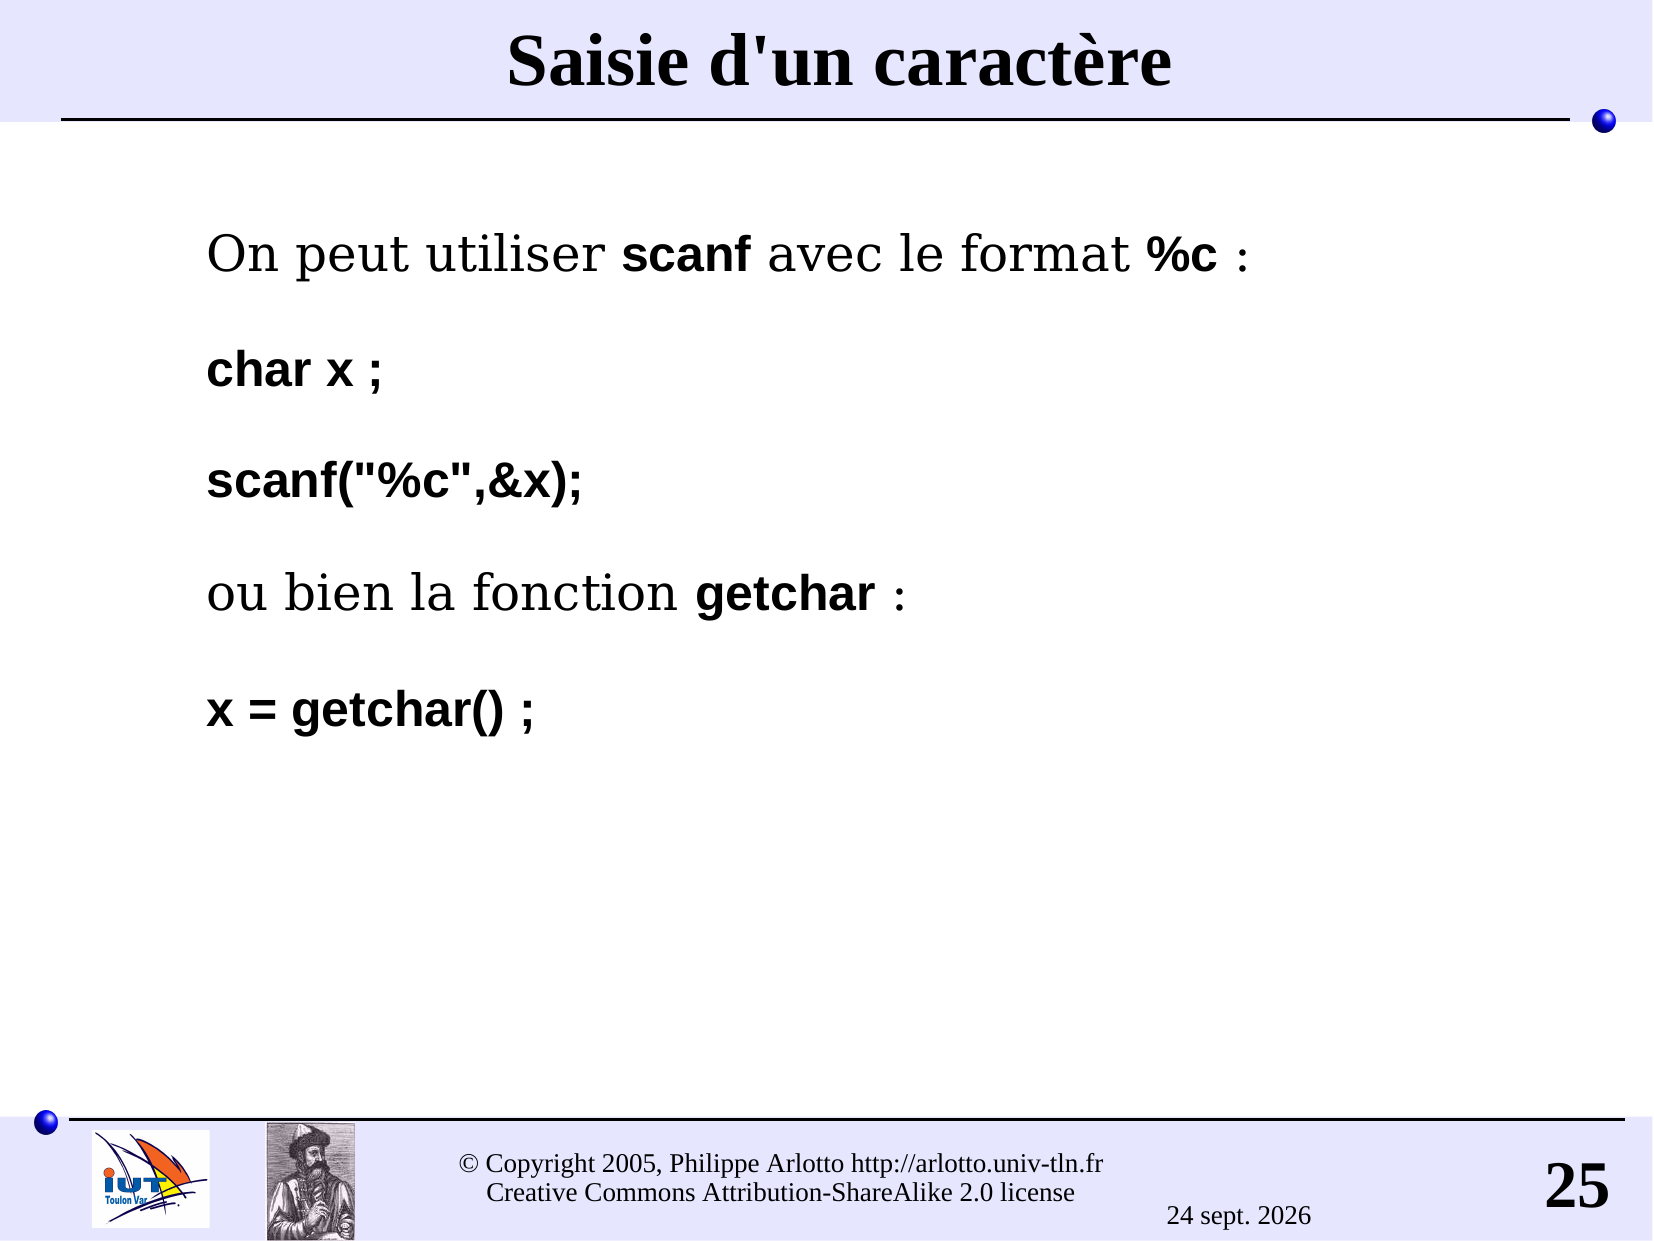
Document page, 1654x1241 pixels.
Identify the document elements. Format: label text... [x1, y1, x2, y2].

picture [265, 1122, 355, 1241]
title Saisie d'un caractère [95, 11, 1585, 110]
text_box On peut utiliser scanf avec le format %c : char x ; scanf("%c",&x); ou bien la fonction getchar : x = getchar() ; [206, 224, 1252, 970]
